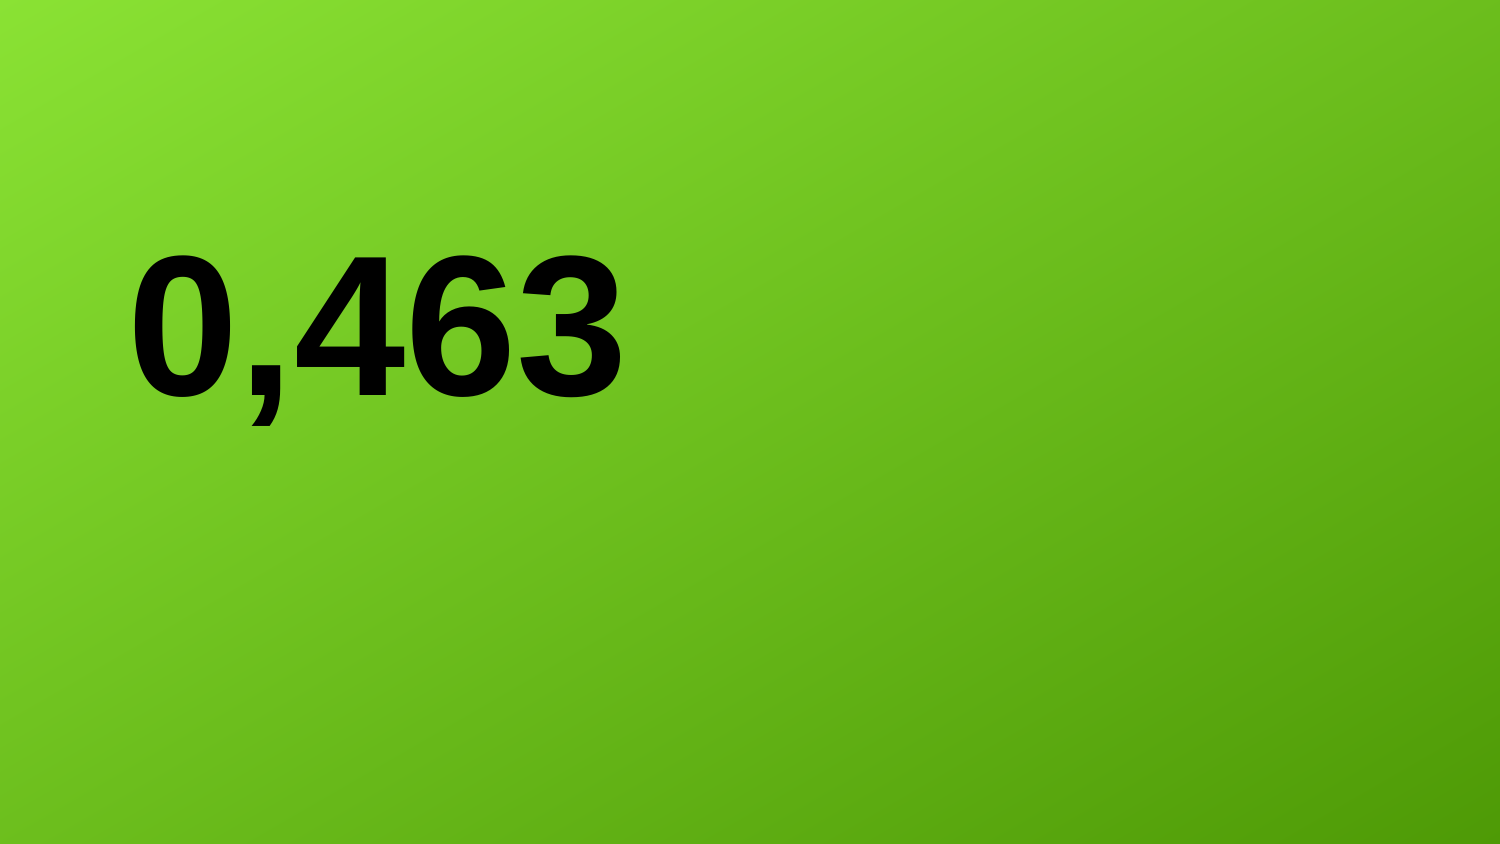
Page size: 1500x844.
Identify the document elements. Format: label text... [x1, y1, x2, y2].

title 0,463 [112, 259, 1388, 451]
